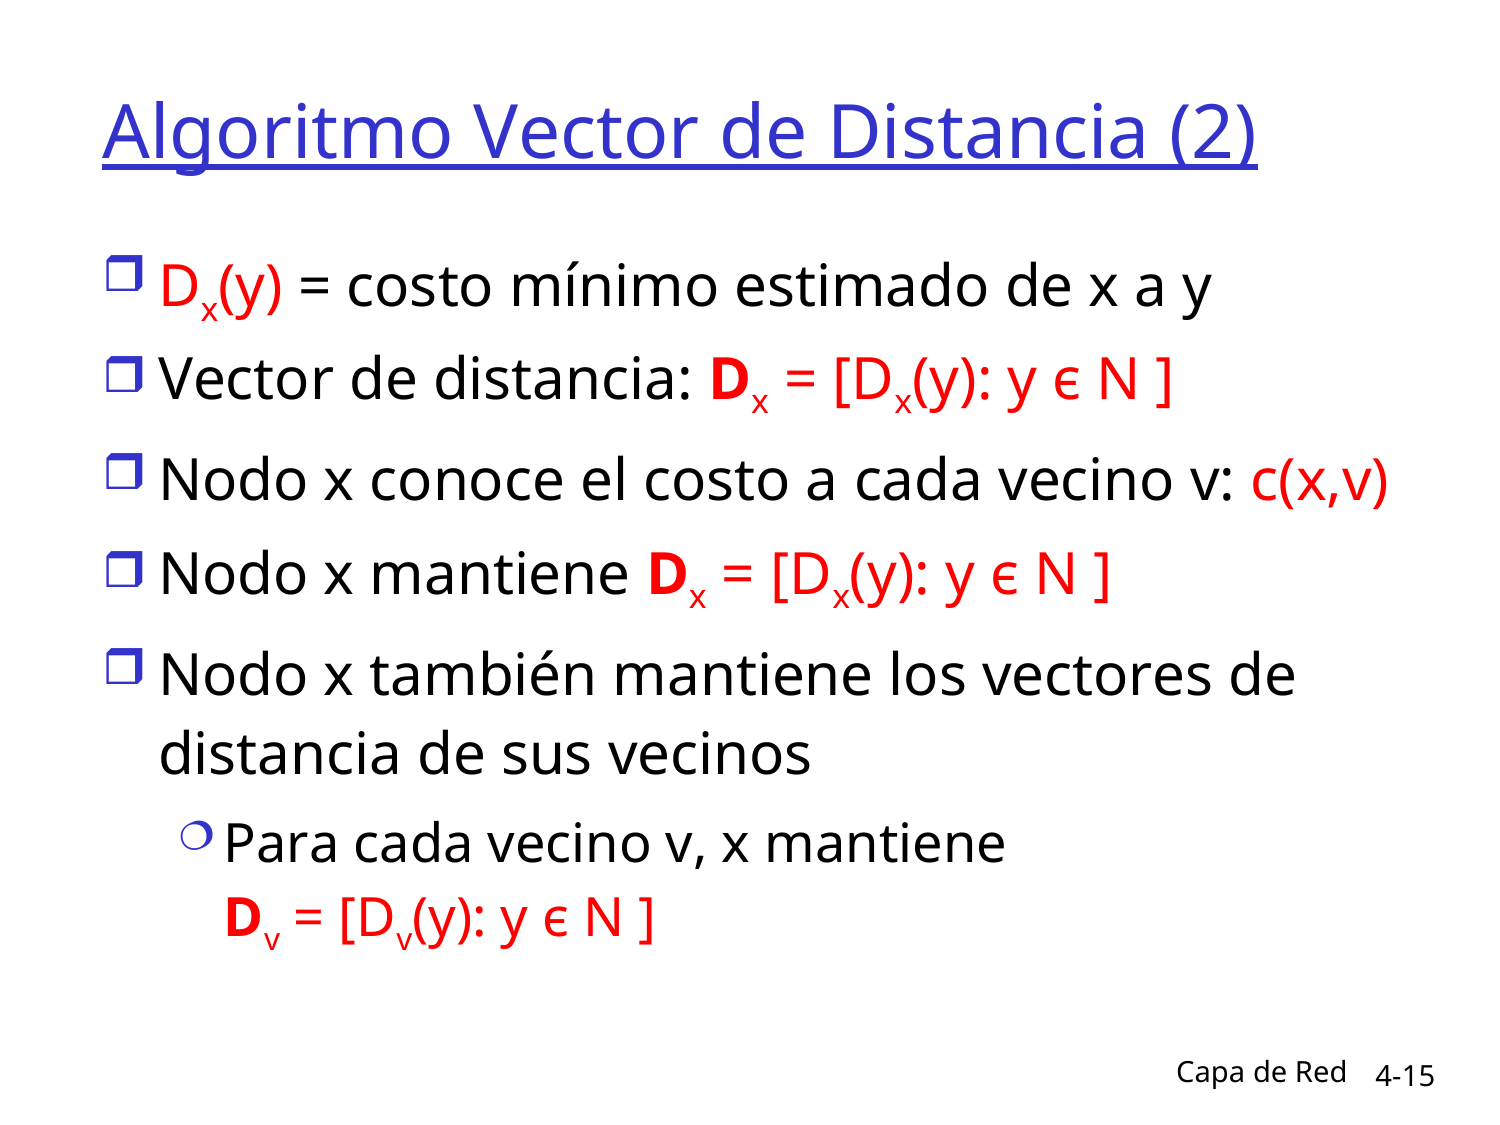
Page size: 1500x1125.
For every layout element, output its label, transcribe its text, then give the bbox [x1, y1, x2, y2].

list Dx(y) = costo mínimo estimado de x a y Vector de distancia: Dx = [Dx(y): y є N ] Nodo x conoce el costo a cada vecino v: c(x,v) Nodo x mantiene Dx = [Dx(y): y є N ] Nodo x también mantiene los vectores de distancia de sus vecinos Para cada vecino v, x mantiene Dv = [Dv(y): y є N ] [87, 236, 1415, 1000]
title Algoritmo Vector de Distancia (2) [87, 37, 1363, 225]
